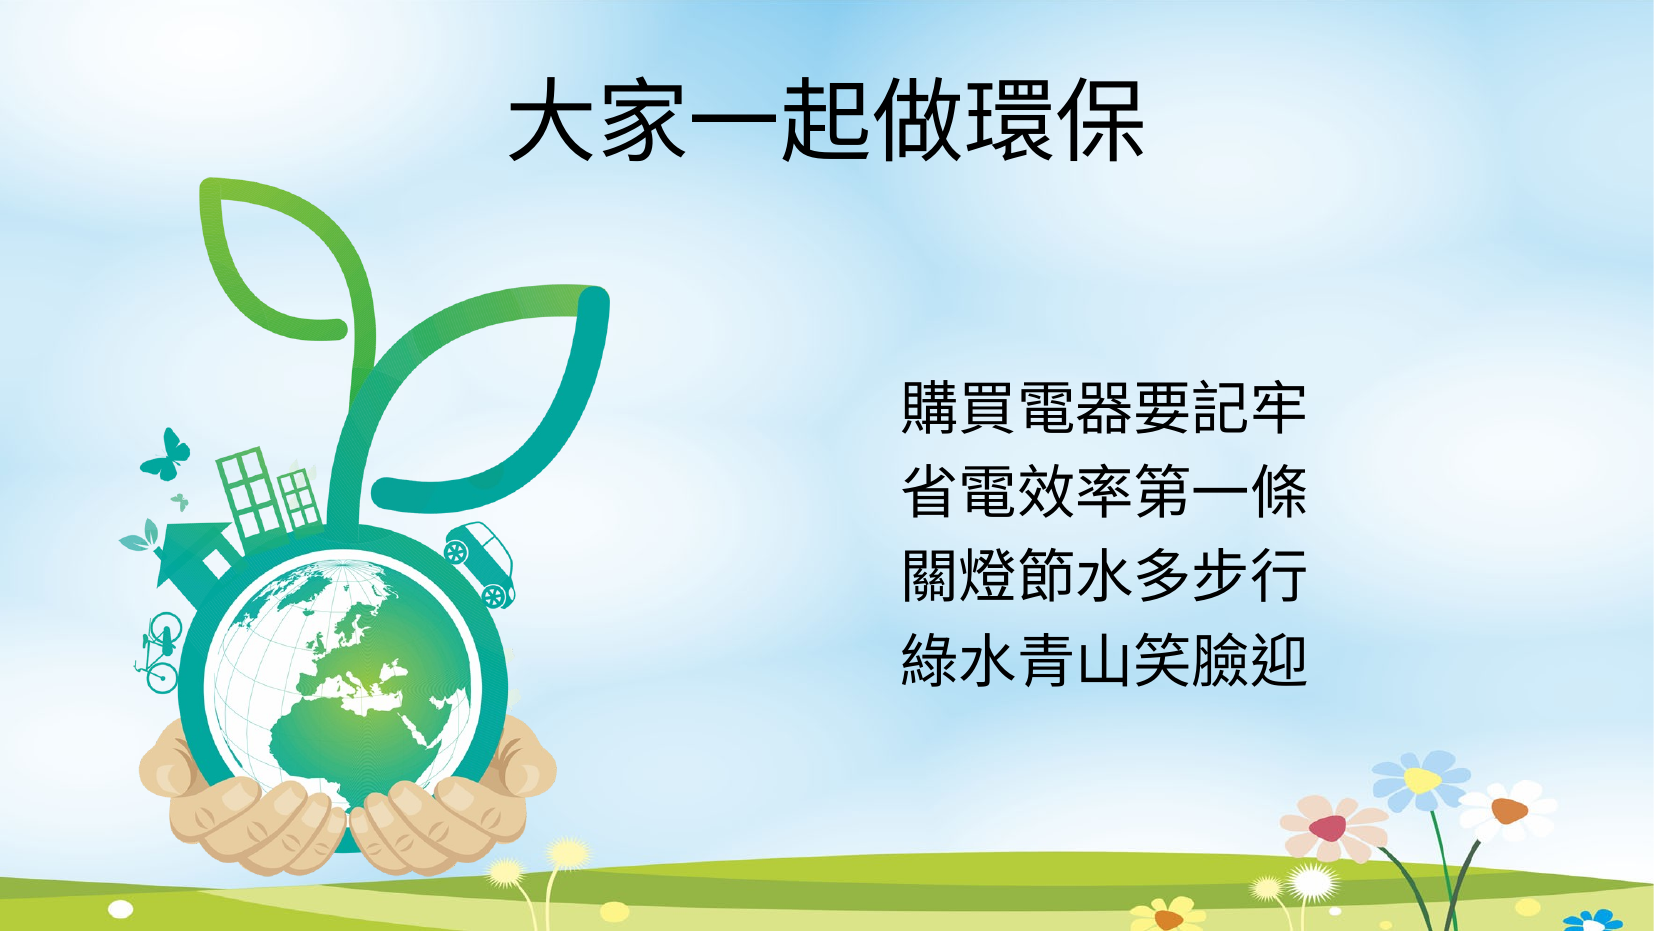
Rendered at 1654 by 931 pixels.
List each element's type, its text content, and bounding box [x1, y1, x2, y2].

title 大家一起做環保 [82, 37, 1571, 193]
picture [0, 0, 1654, 931]
text_box 購買電器要記牢 省電效率第一條 關燈節水多步行 綠水青山笑臉迎 [885, 354, 1359, 719]
